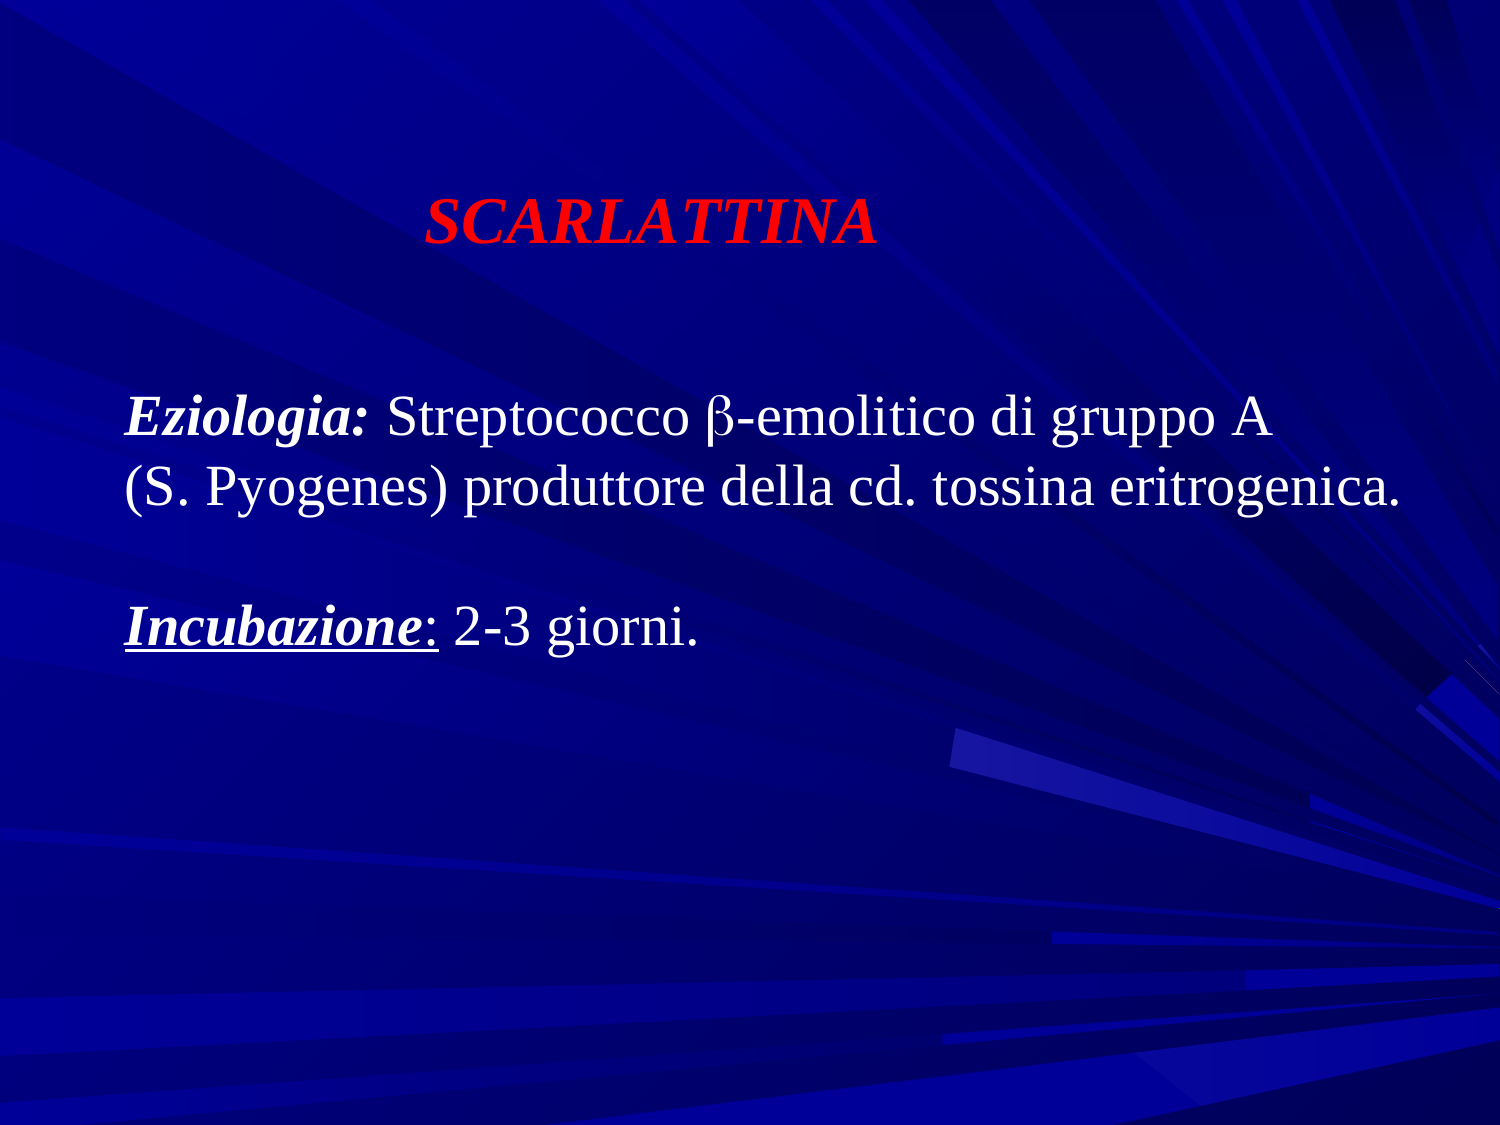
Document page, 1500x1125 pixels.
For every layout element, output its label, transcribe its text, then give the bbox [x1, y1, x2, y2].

text_box SCARLATTINA Eziologia: Streptococco -emolitico di gruppo A (S. Pyogenes) produttore della cd. tossina eritrogenica. Incubazione: 2-3 giorni. [109, 169, 1451, 735]
